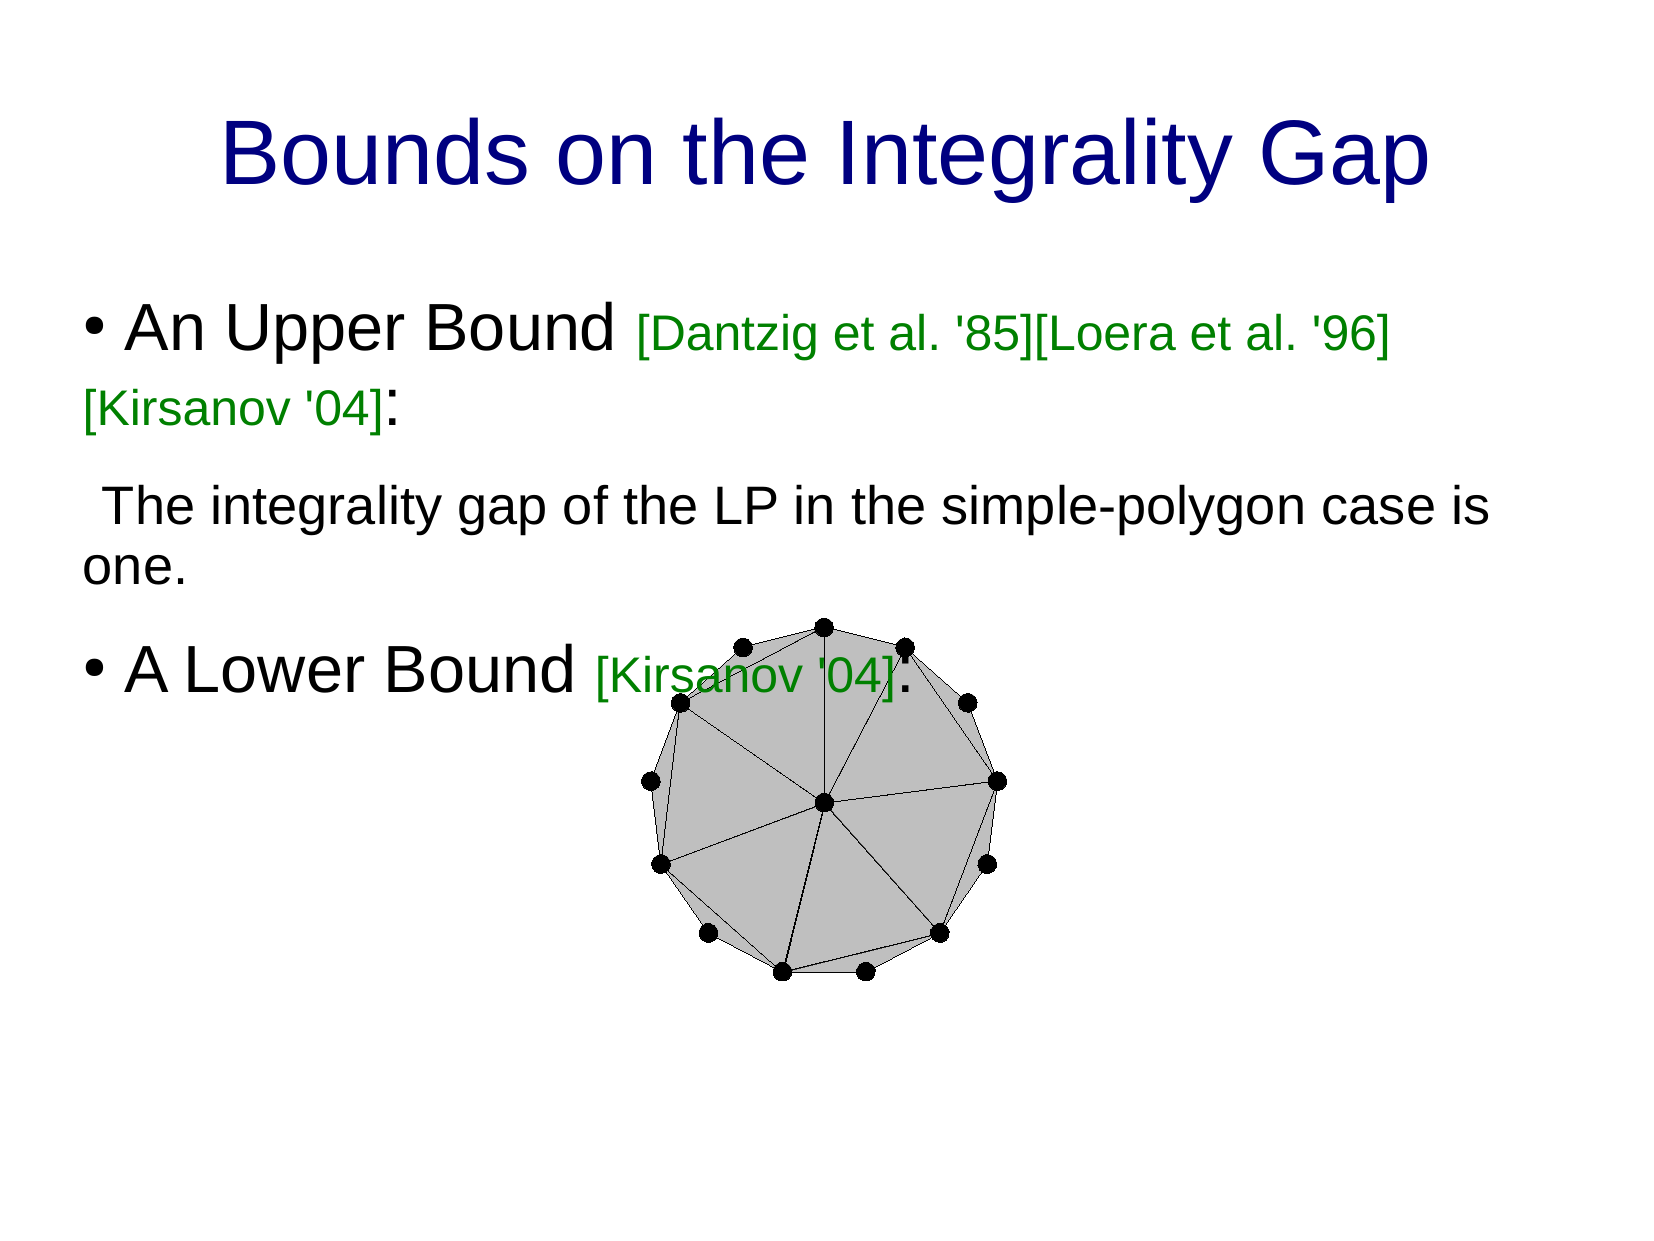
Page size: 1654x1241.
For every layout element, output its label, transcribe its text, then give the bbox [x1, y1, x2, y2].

title Bounds on the Integrality Gap [82, 49, 1571, 257]
list An Upper Bound [Dantzig et al. '85][Loera et al. '96][Kirsanov '04]: The integrality gap of the LP in the simple-polygon case is one. A Lower Bound [Kirsanov '04]: [82, 290, 1571, 1109]
